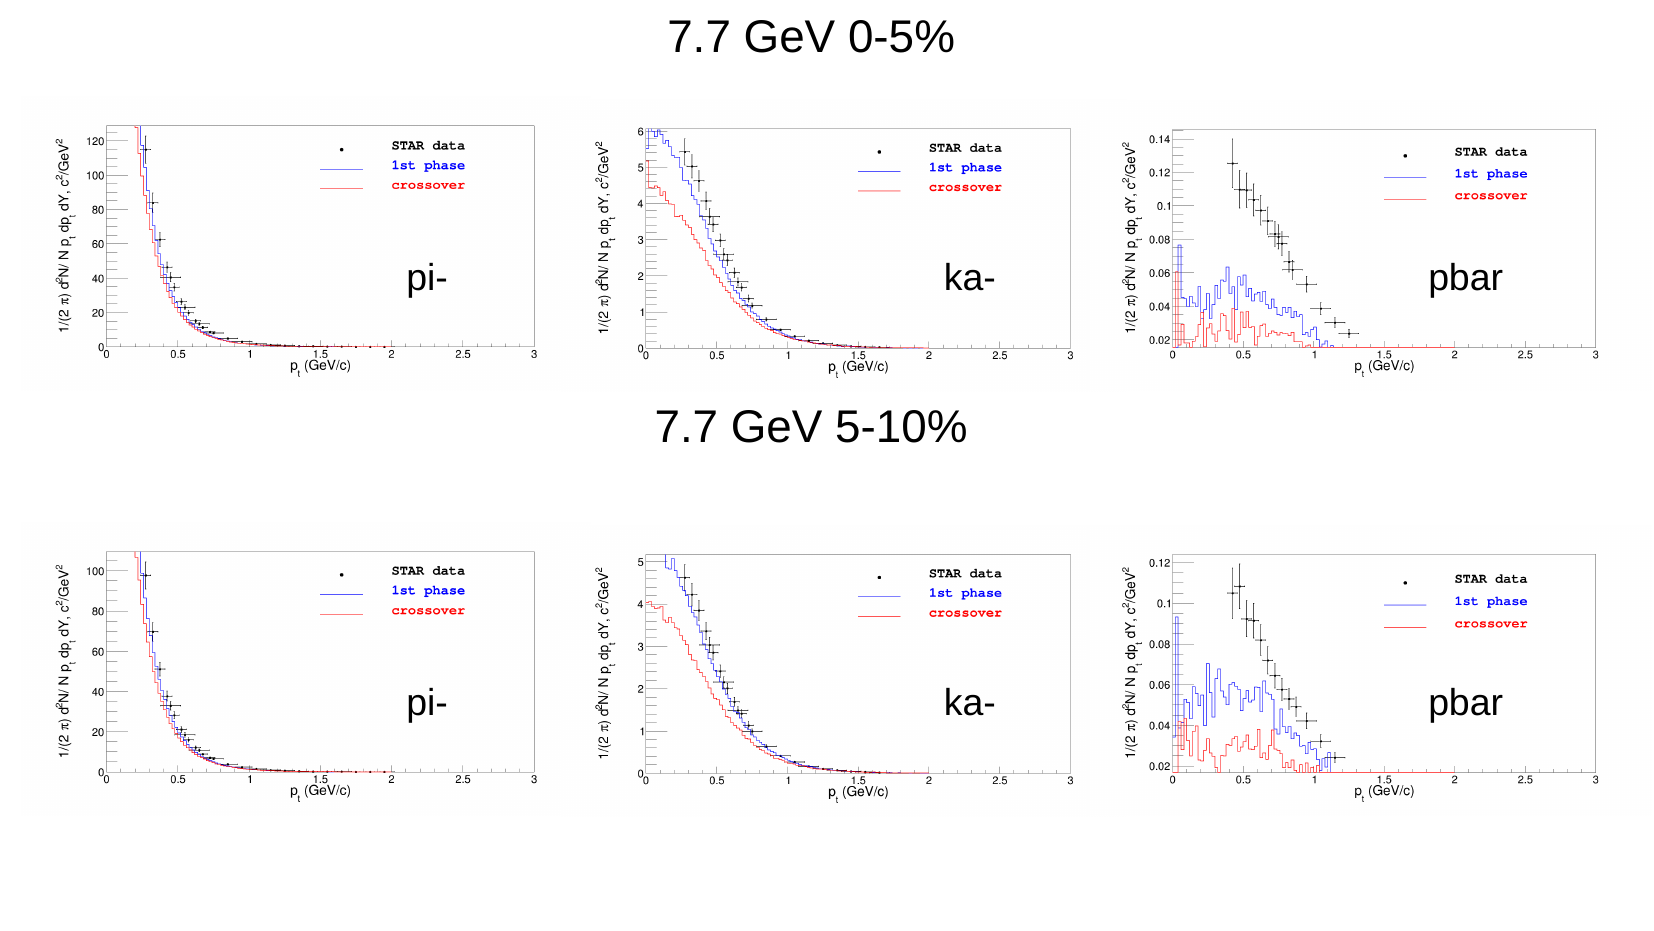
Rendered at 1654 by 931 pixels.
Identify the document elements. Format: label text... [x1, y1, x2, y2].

text_box pi- [391, 673, 463, 731]
picture [21, 522, 1652, 817]
picture [21, 96, 1652, 392]
text_box pbar [1413, 673, 1518, 731]
text_box pi- [391, 248, 463, 306]
text_box ka- [929, 248, 1011, 306]
text_box ka- [929, 673, 1011, 731]
text_box pbar [1413, 248, 1518, 306]
title 7.7 GeV 0-5% [71, 9, 1551, 65]
title 7.7 GeV 5-10% [71, 399, 1551, 455]
